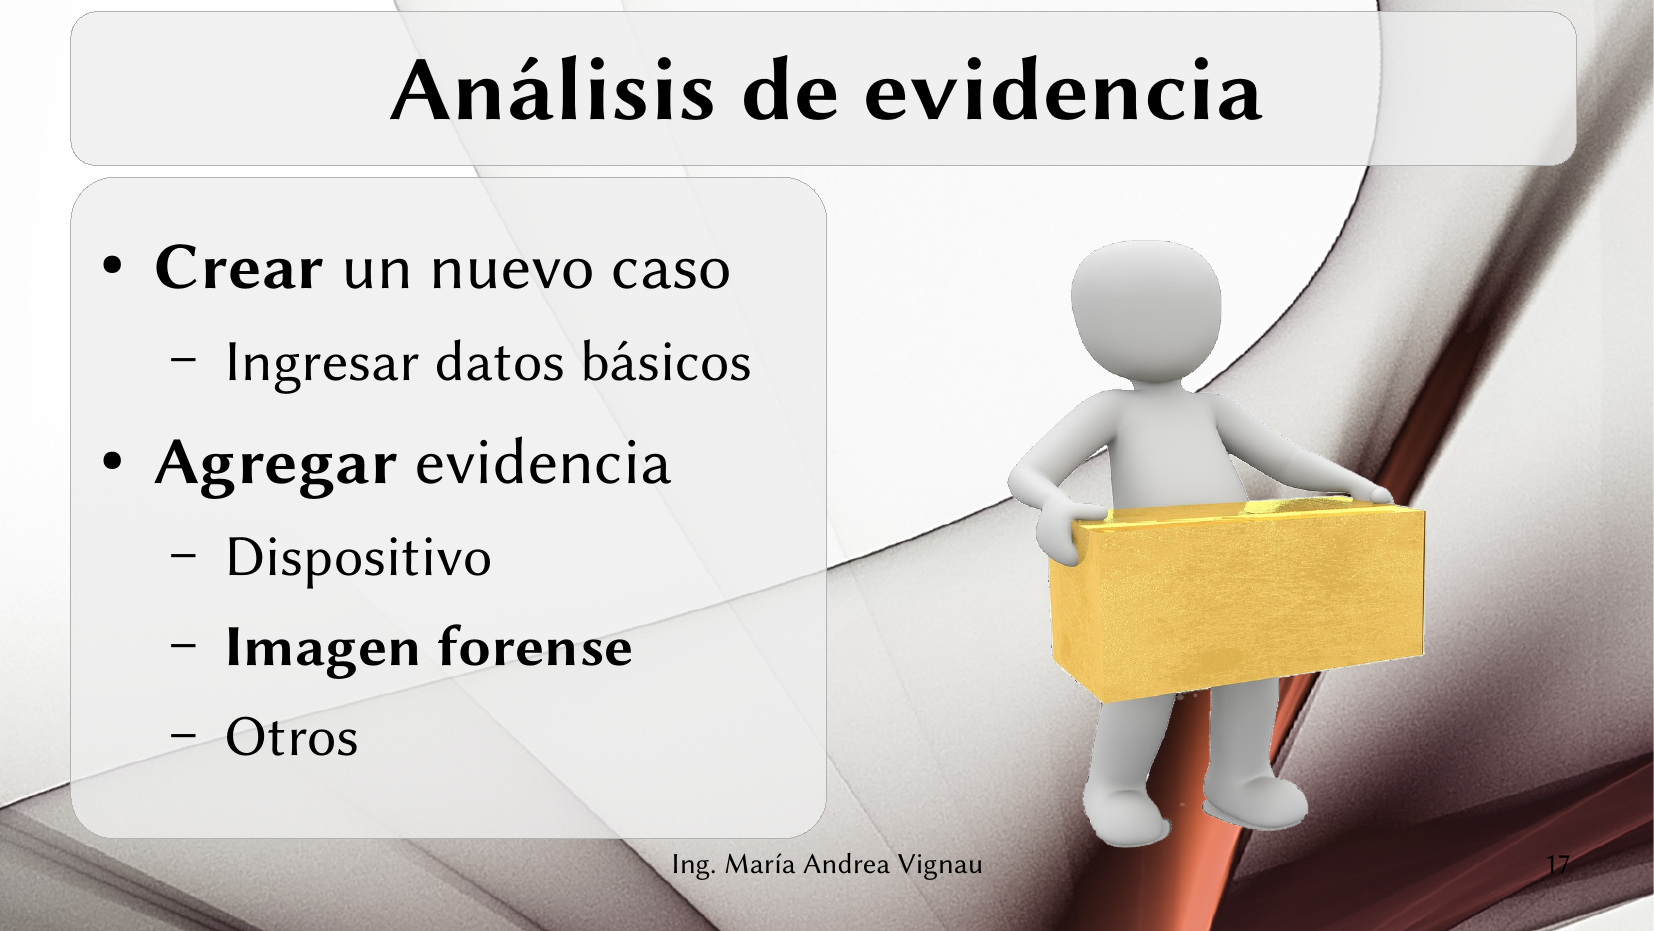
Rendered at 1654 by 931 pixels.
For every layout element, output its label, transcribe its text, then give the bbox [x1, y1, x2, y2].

picture [0, 0, 1654, 931]
list Crear un nuevo caso Ingresar datos básicos Agregar evidencia Dispositivo Imagen forense Otros [82, 228, 809, 804]
title Análisis de evidencia [82, 11, 1571, 168]
